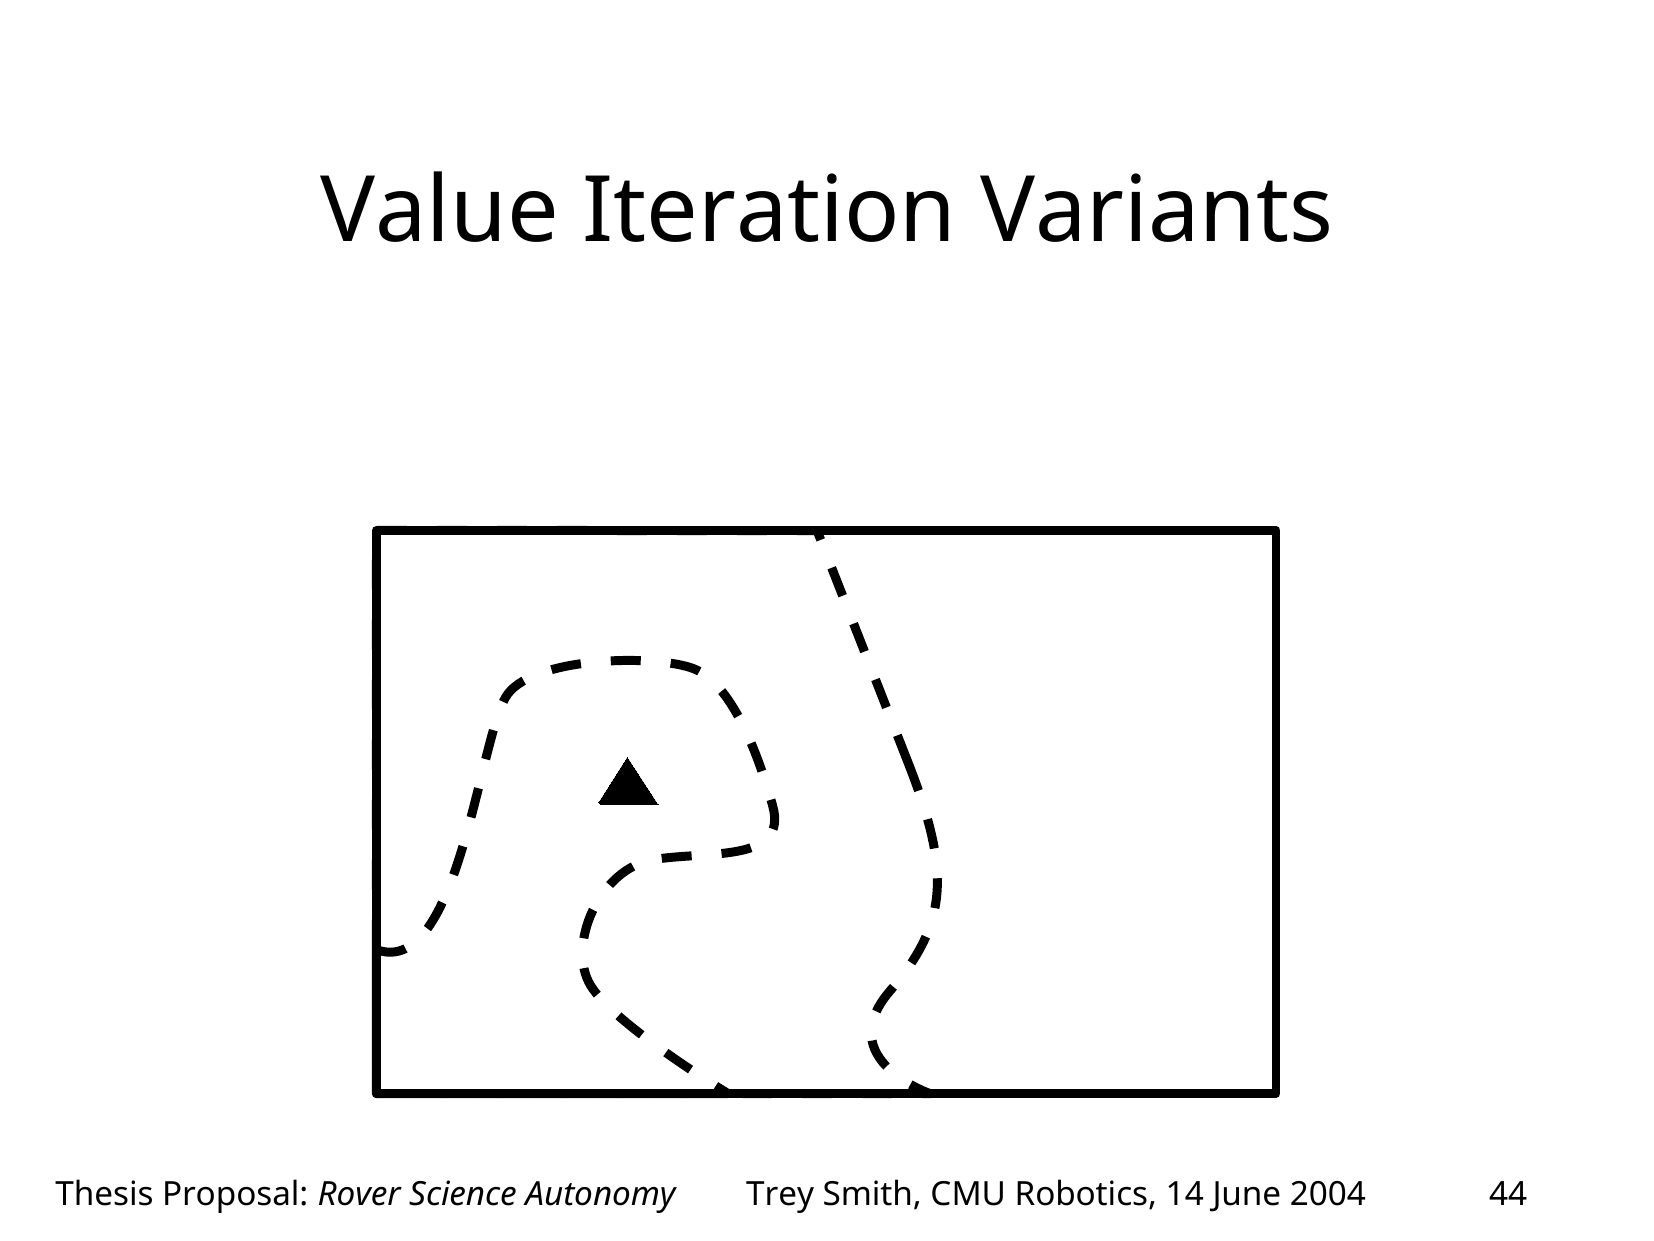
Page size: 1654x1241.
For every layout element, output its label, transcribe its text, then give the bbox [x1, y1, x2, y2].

title Value Iteration Variants [121, 102, 1534, 311]
text_box [598, 757, 659, 805]
